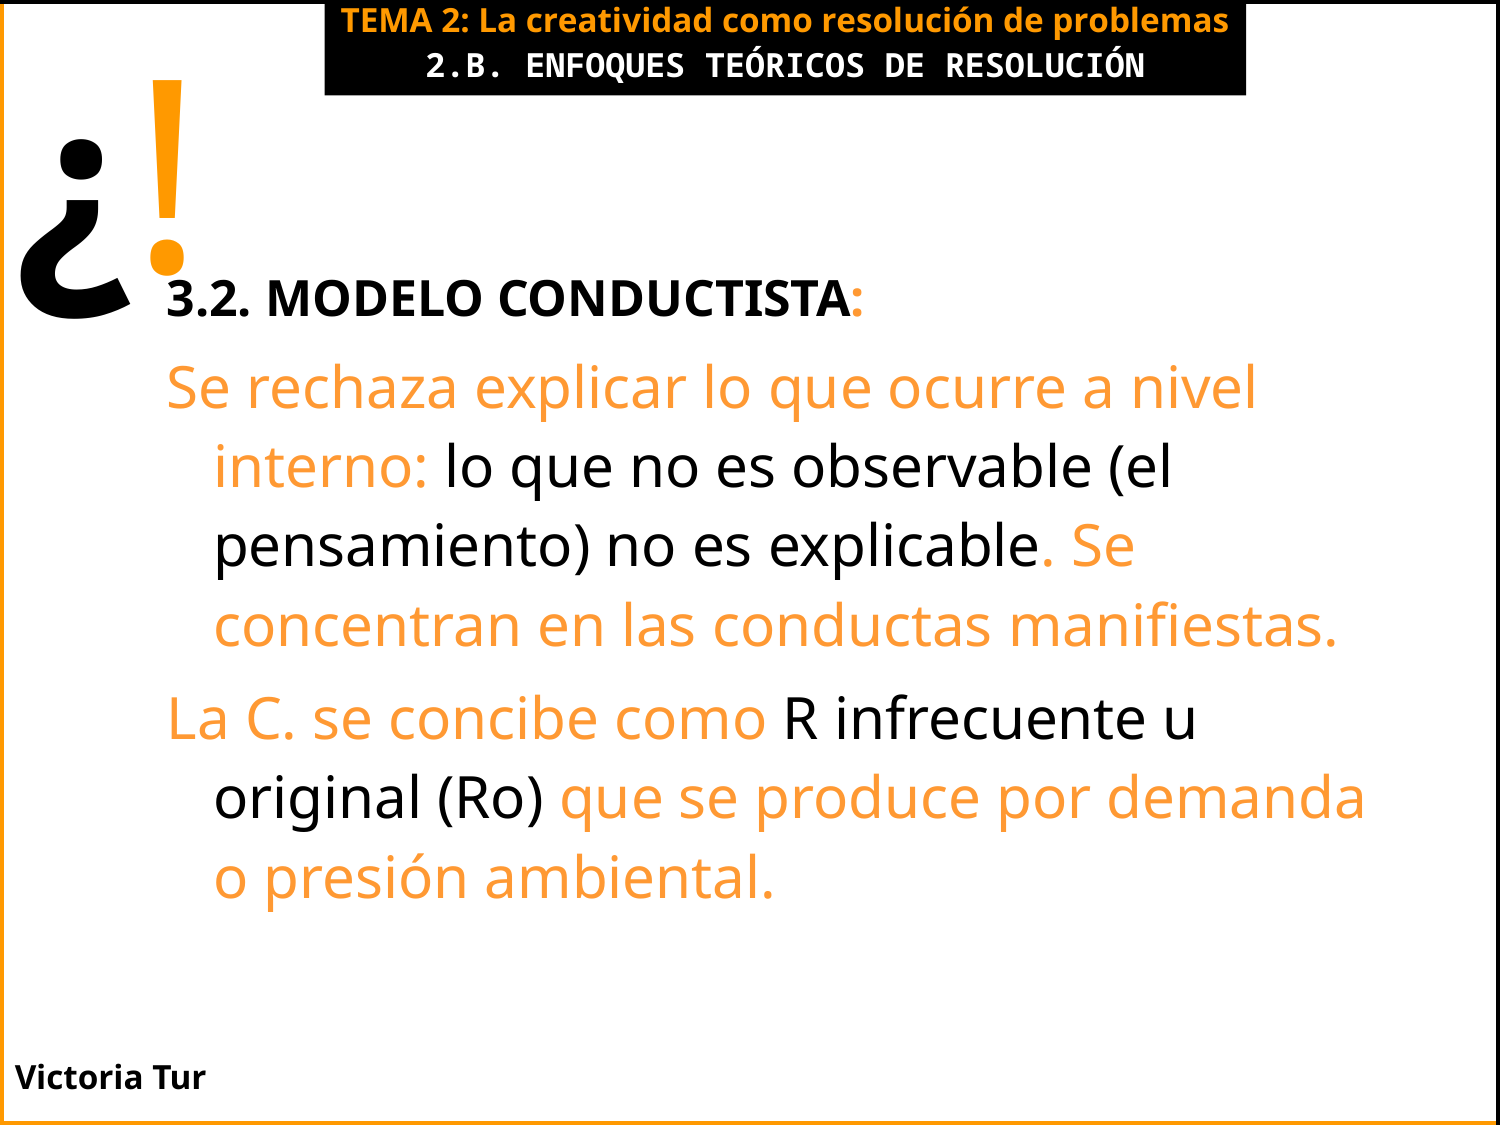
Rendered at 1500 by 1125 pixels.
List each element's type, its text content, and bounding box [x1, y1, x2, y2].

list 3.2. MODELO CONDUCTISTA: Se rechaza explicar lo que ocurre a nivel interno: lo que no es observable (el pensamiento) no es explicable. Se concentran en las conductas manifiestas. La C. se concibe como R infrecuente u original (Ro) que se produce por demanda o presión ambiental. [76, 255, 1427, 1083]
